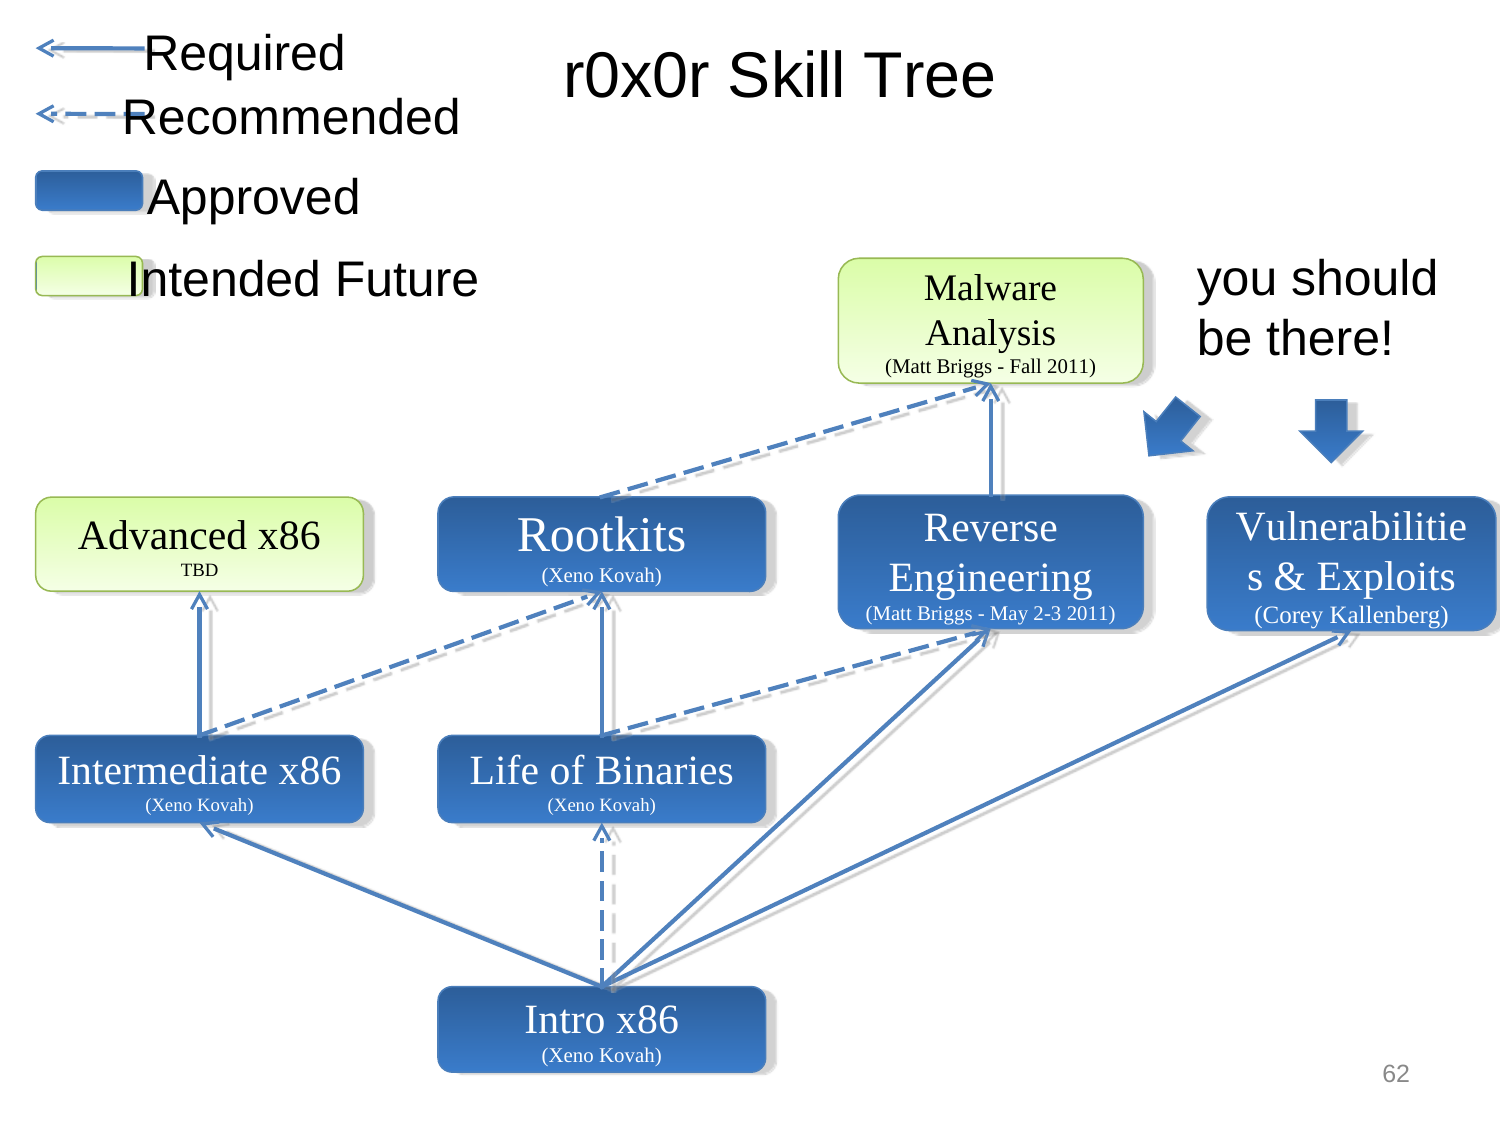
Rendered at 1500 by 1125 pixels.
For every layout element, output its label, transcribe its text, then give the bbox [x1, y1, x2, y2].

text_box Life of Binaries (Xeno Kovah) [438, 735, 766, 823]
text_box Malware Analysis (Matt Briggs - Fall 2011) [838, 258, 1144, 384]
text_box [1143, 397, 1201, 456]
text_box [1299, 399, 1363, 463]
text_box <number> [1074, 1042, 1426, 1103]
text_box Required [214, 46, 227, 67]
text_box Vulnerabilities & Exploits (Corey Kallenberg) [1207, 496, 1496, 631]
text_box Intended Future [111, 238, 495, 314]
text_box Approved [132, 156, 376, 233]
text_box Recommended [107, 76, 476, 152]
text_box r0x0r Skill Tree [548, 24, 1012, 118]
text_box Intro x86 (Xeno Kovah) [438, 986, 766, 1073]
text_box [35, 256, 111, 296]
text_box Intermediate x86 (Xeno Kovah) [35, 735, 364, 823]
text_box Rootkits (Xeno Kovah) [438, 496, 766, 592]
text_box you should be there! [1182, 237, 1468, 373]
text_box Advanced x86 TBD [35, 497, 364, 592]
text_box [35, 170, 132, 211]
text_box Reverse Engineering (Matt Briggs - May 2-3 2011) [838, 495, 1144, 629]
text_box Required [128, 12, 361, 76]
